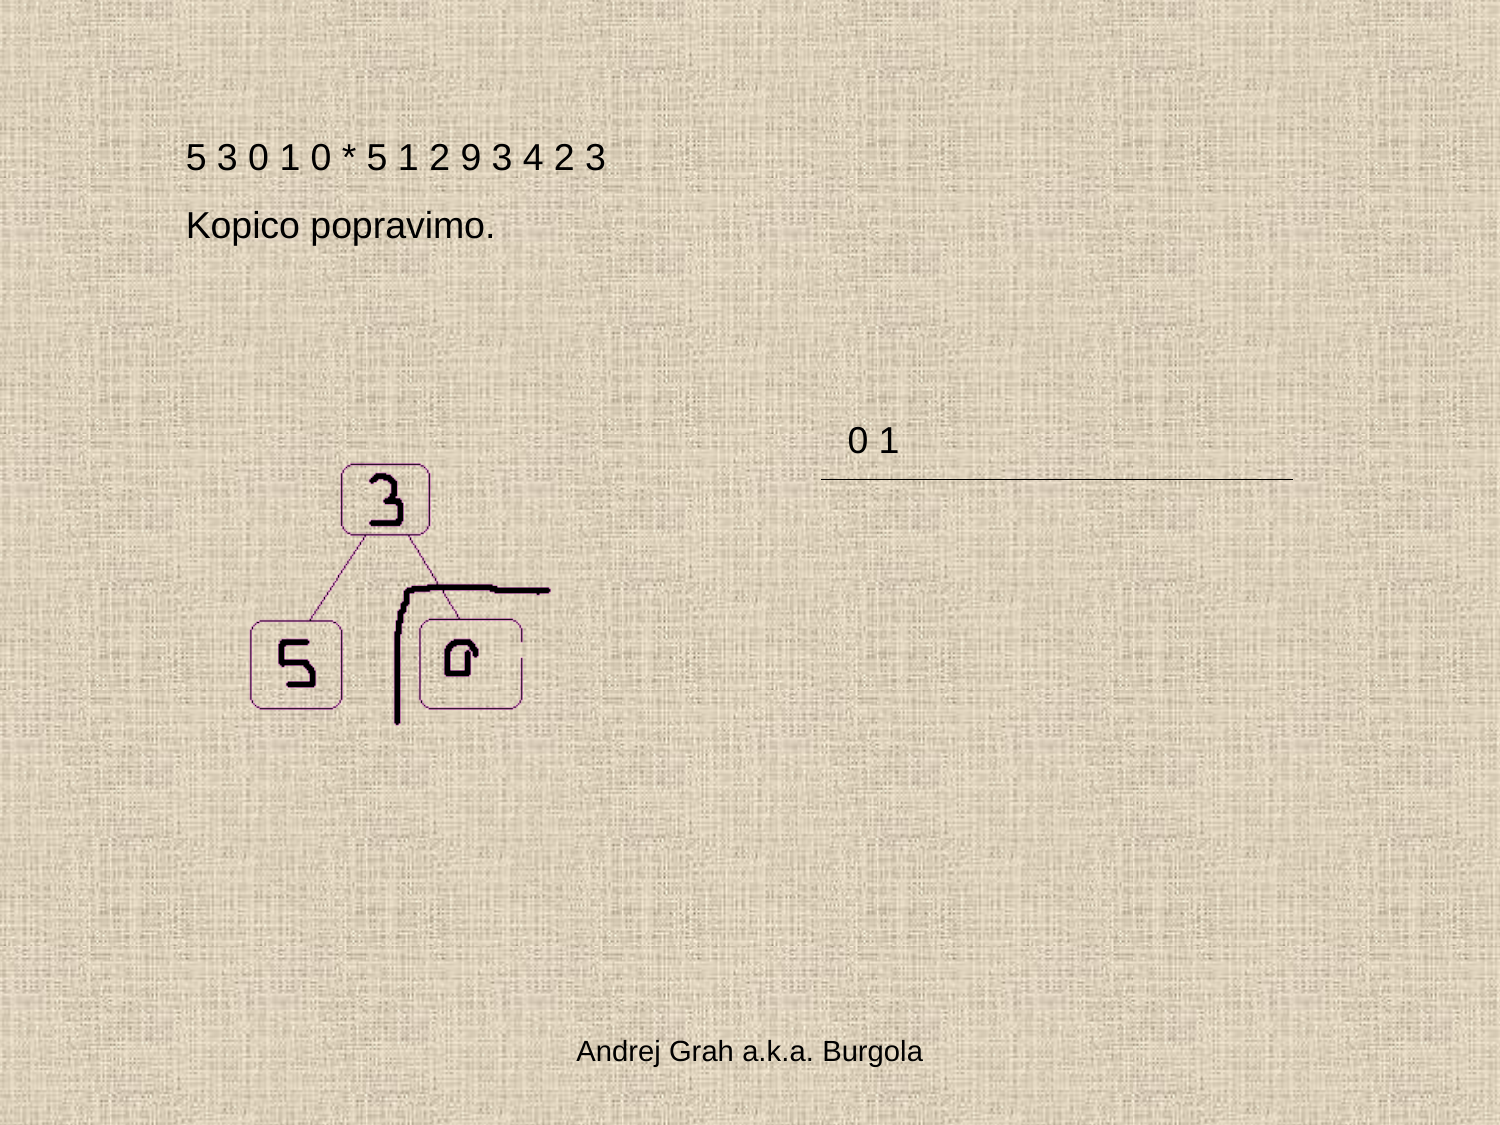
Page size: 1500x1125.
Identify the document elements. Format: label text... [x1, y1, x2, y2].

text_box Andrej Grah a.k.a. Burgola [512, 1024, 988, 1103]
text_box 0 1 [832, 408, 1258, 470]
picture [0, 0, 1500, 1125]
text_box 5 3 0 1 0 * 5 1 2 9 3 4 2 3 Kopico popravimo. [171, 125, 1235, 255]
